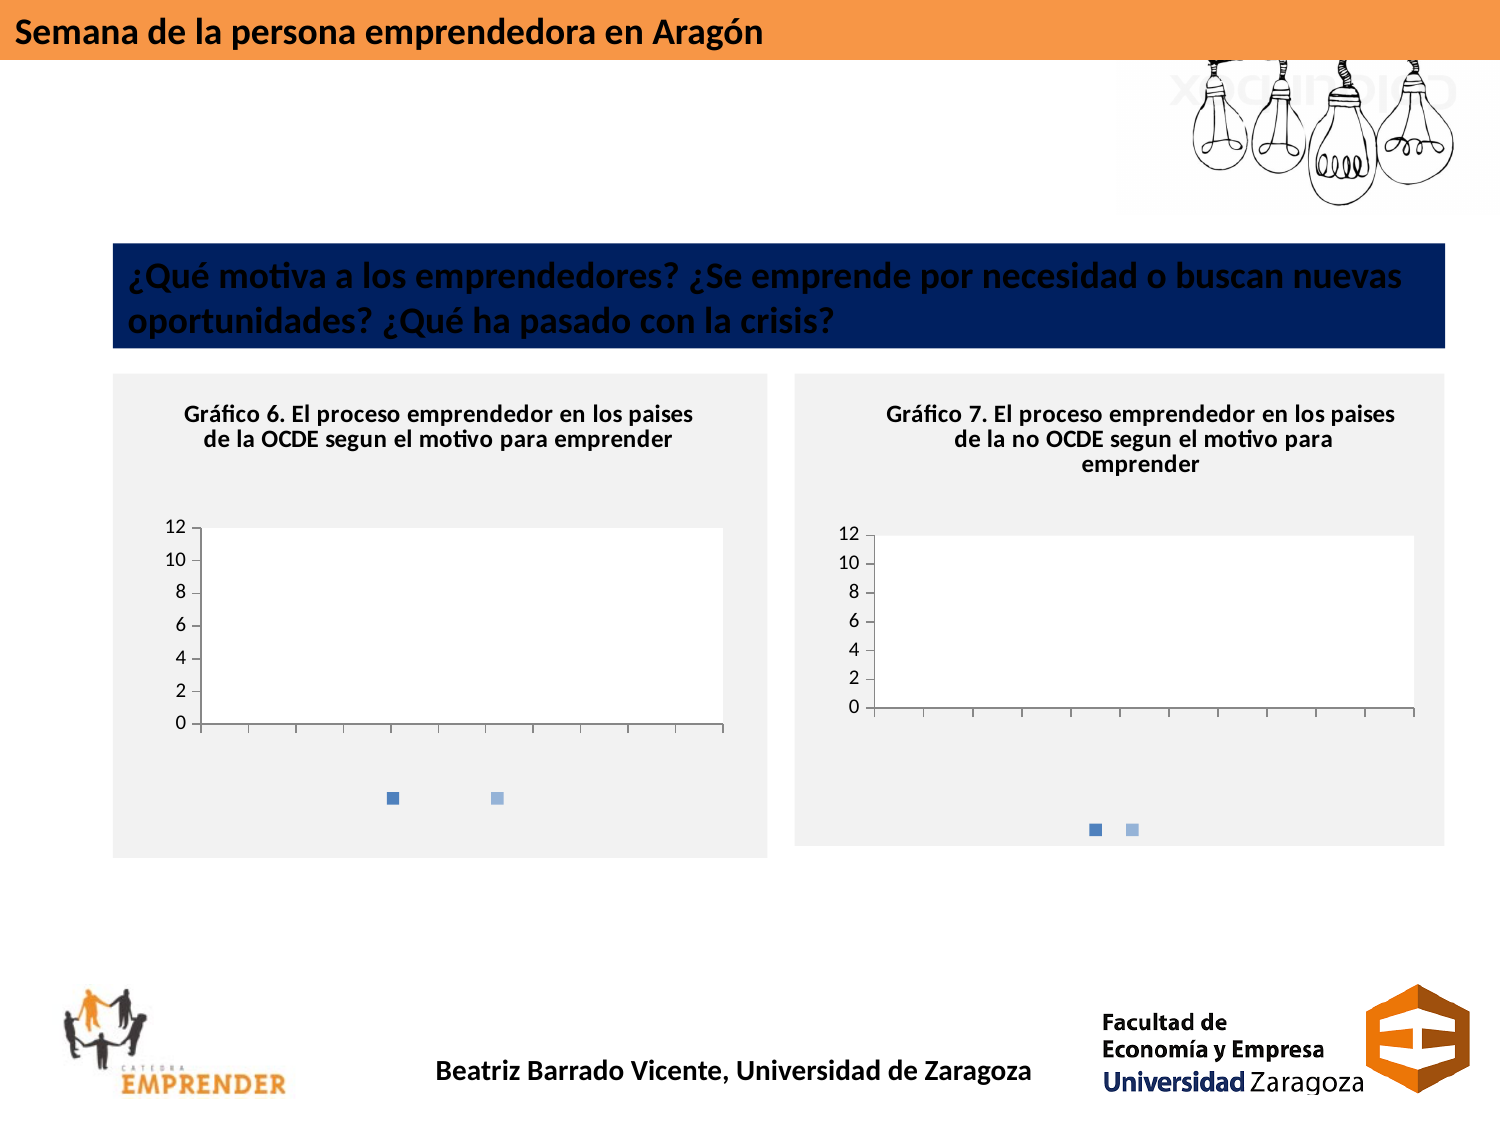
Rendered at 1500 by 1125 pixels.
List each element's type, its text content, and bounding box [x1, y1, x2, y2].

text_box Semana de la persona emprendedora en Aragón [0, 0, 1500, 60]
text_box Beatriz Barrado Vicente, Universidad de Zaragoza [420, 1044, 1048, 1095]
text_box ¿Qué motiva a los emprendedores? ¿Se emprende por necesidad o buscan nuevas oportunidades? ¿Qué ha pasado con la crisis? [112, 243, 1446, 349]
chart [112, 373, 768, 858]
chart [794, 373, 1445, 846]
picture [1092, 984, 1471, 1095]
picture [12, 984, 336, 1099]
picture [1116, 60, 1500, 215]
